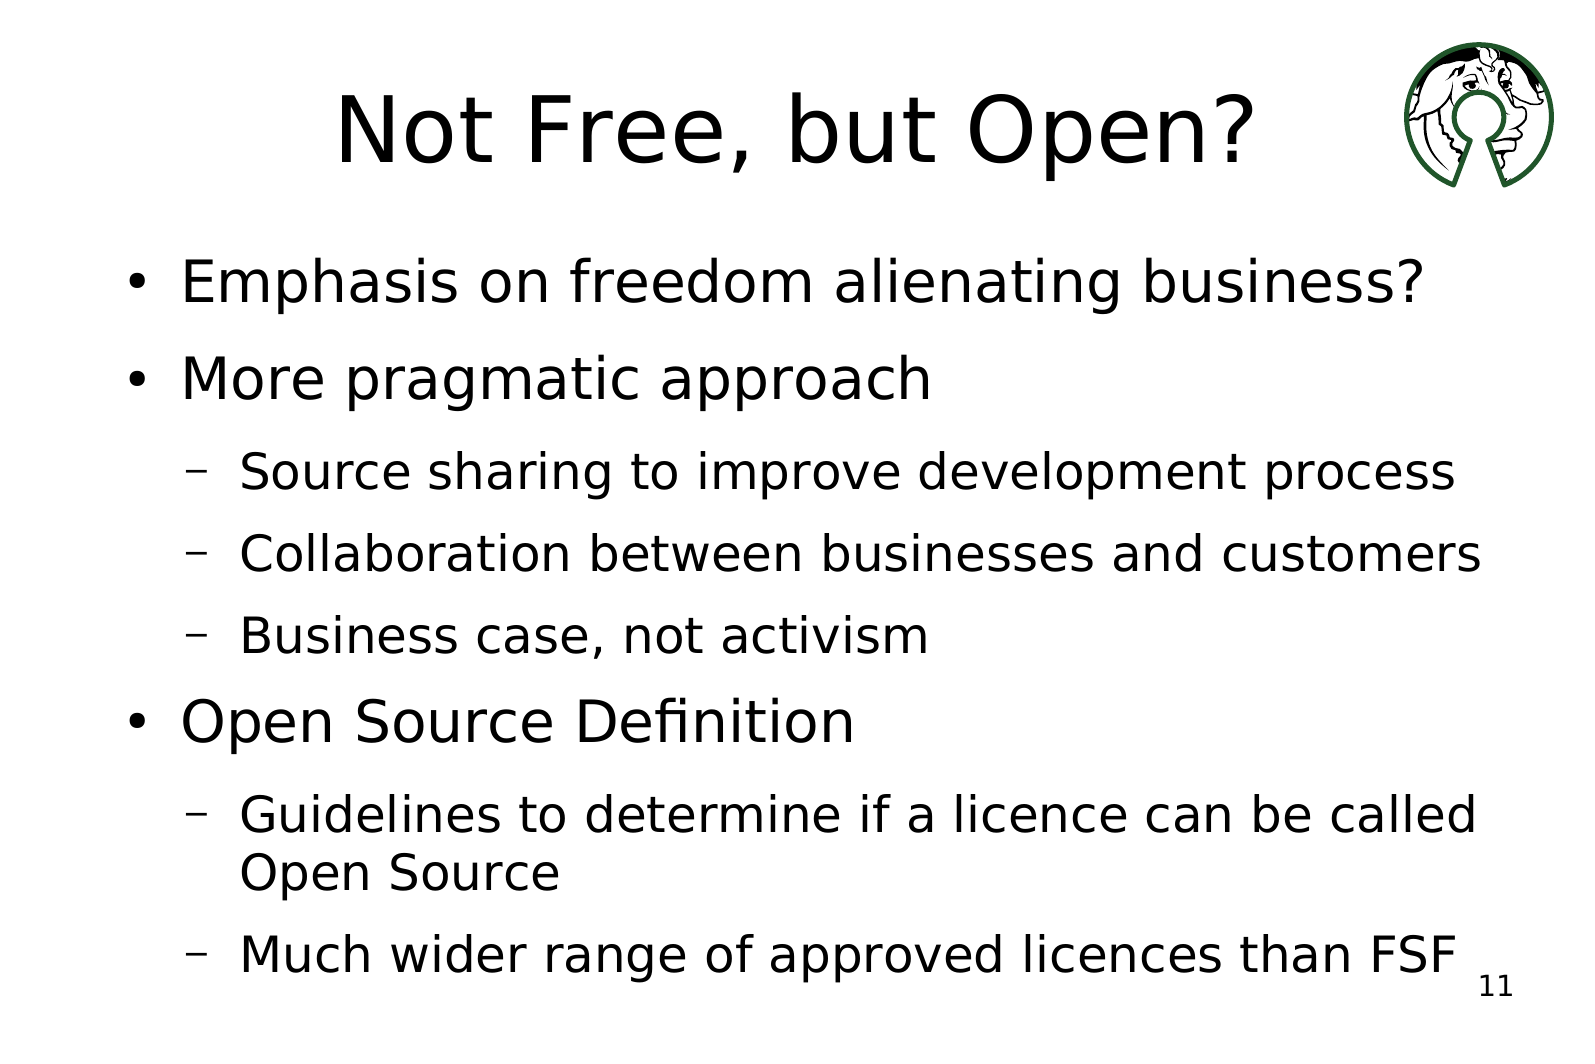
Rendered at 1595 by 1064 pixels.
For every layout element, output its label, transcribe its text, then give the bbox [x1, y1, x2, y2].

list Emphasis on freedom alienating business? More pragmatic approach Source sharing to improve development process Collaboration between businesses and customers Business case, not activism Open Source Definition Guidelines to determine if a licence can be called Open Source Much wider range of approved licences than FSF [79, 248, 1515, 985]
title Not Free, but Open? [79, 42, 1515, 220]
